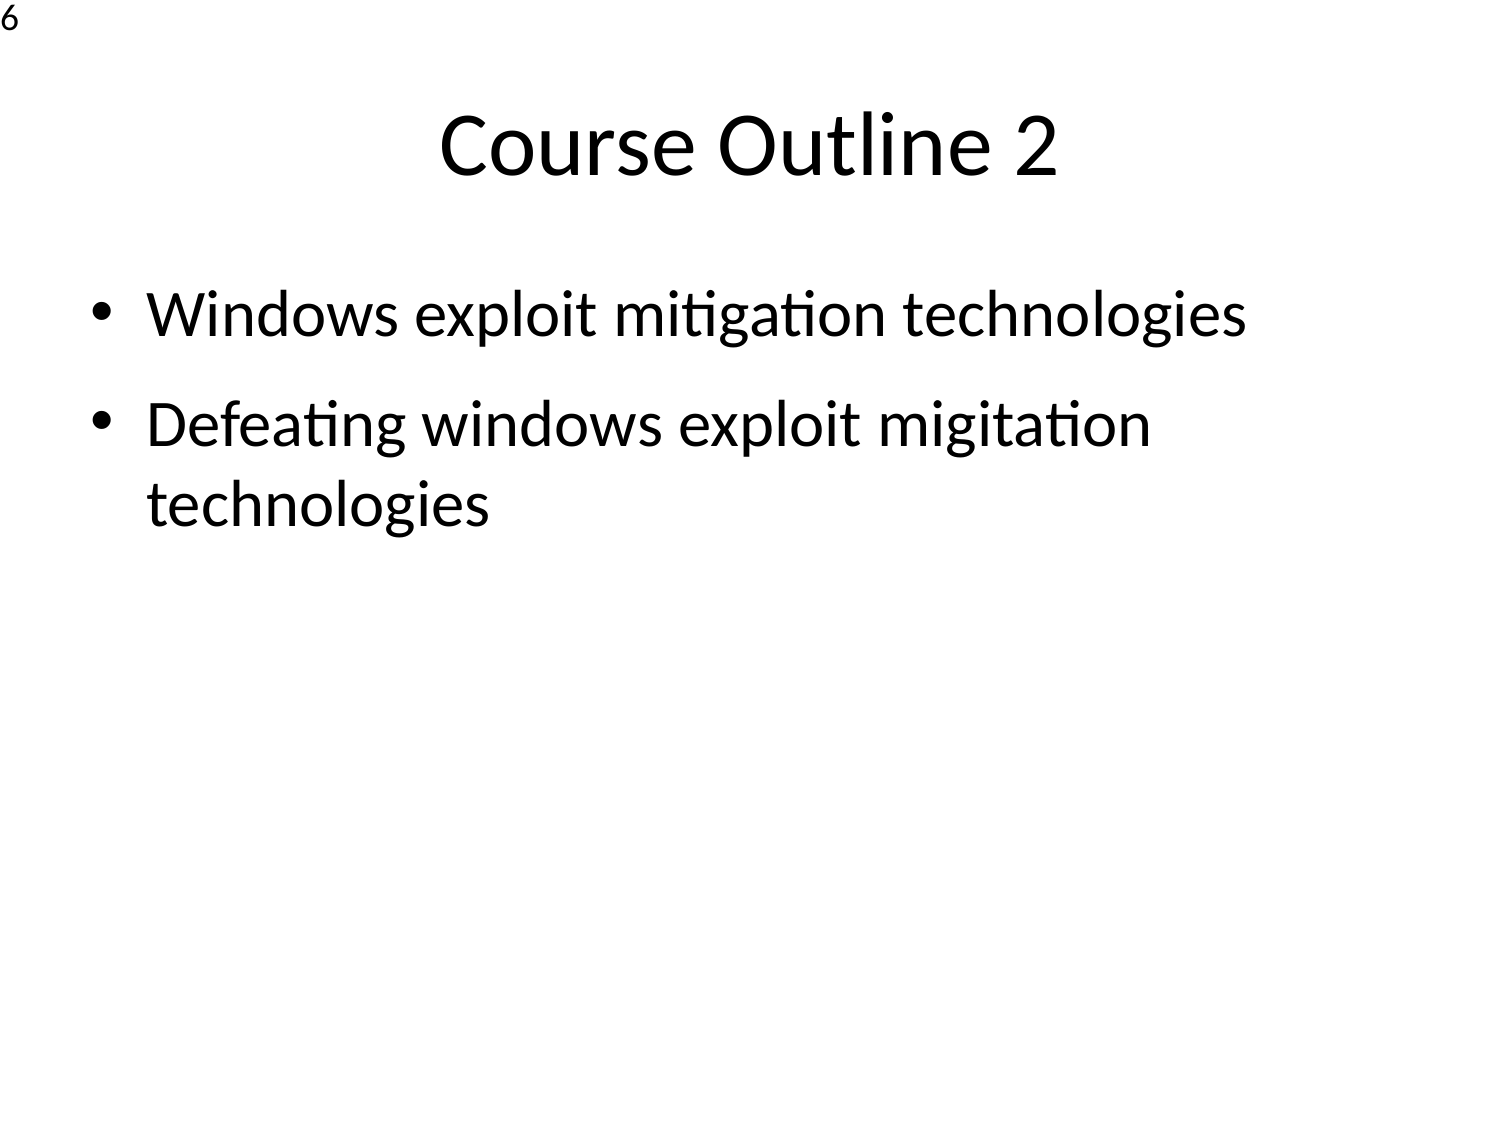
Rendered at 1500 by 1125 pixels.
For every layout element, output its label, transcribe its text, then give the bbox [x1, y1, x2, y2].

list Windows exploit mitigation technologies Defeating windows exploit migitation technologies [75, 262, 1425, 1063]
title Course Outline 2 [75, 45, 1425, 233]
